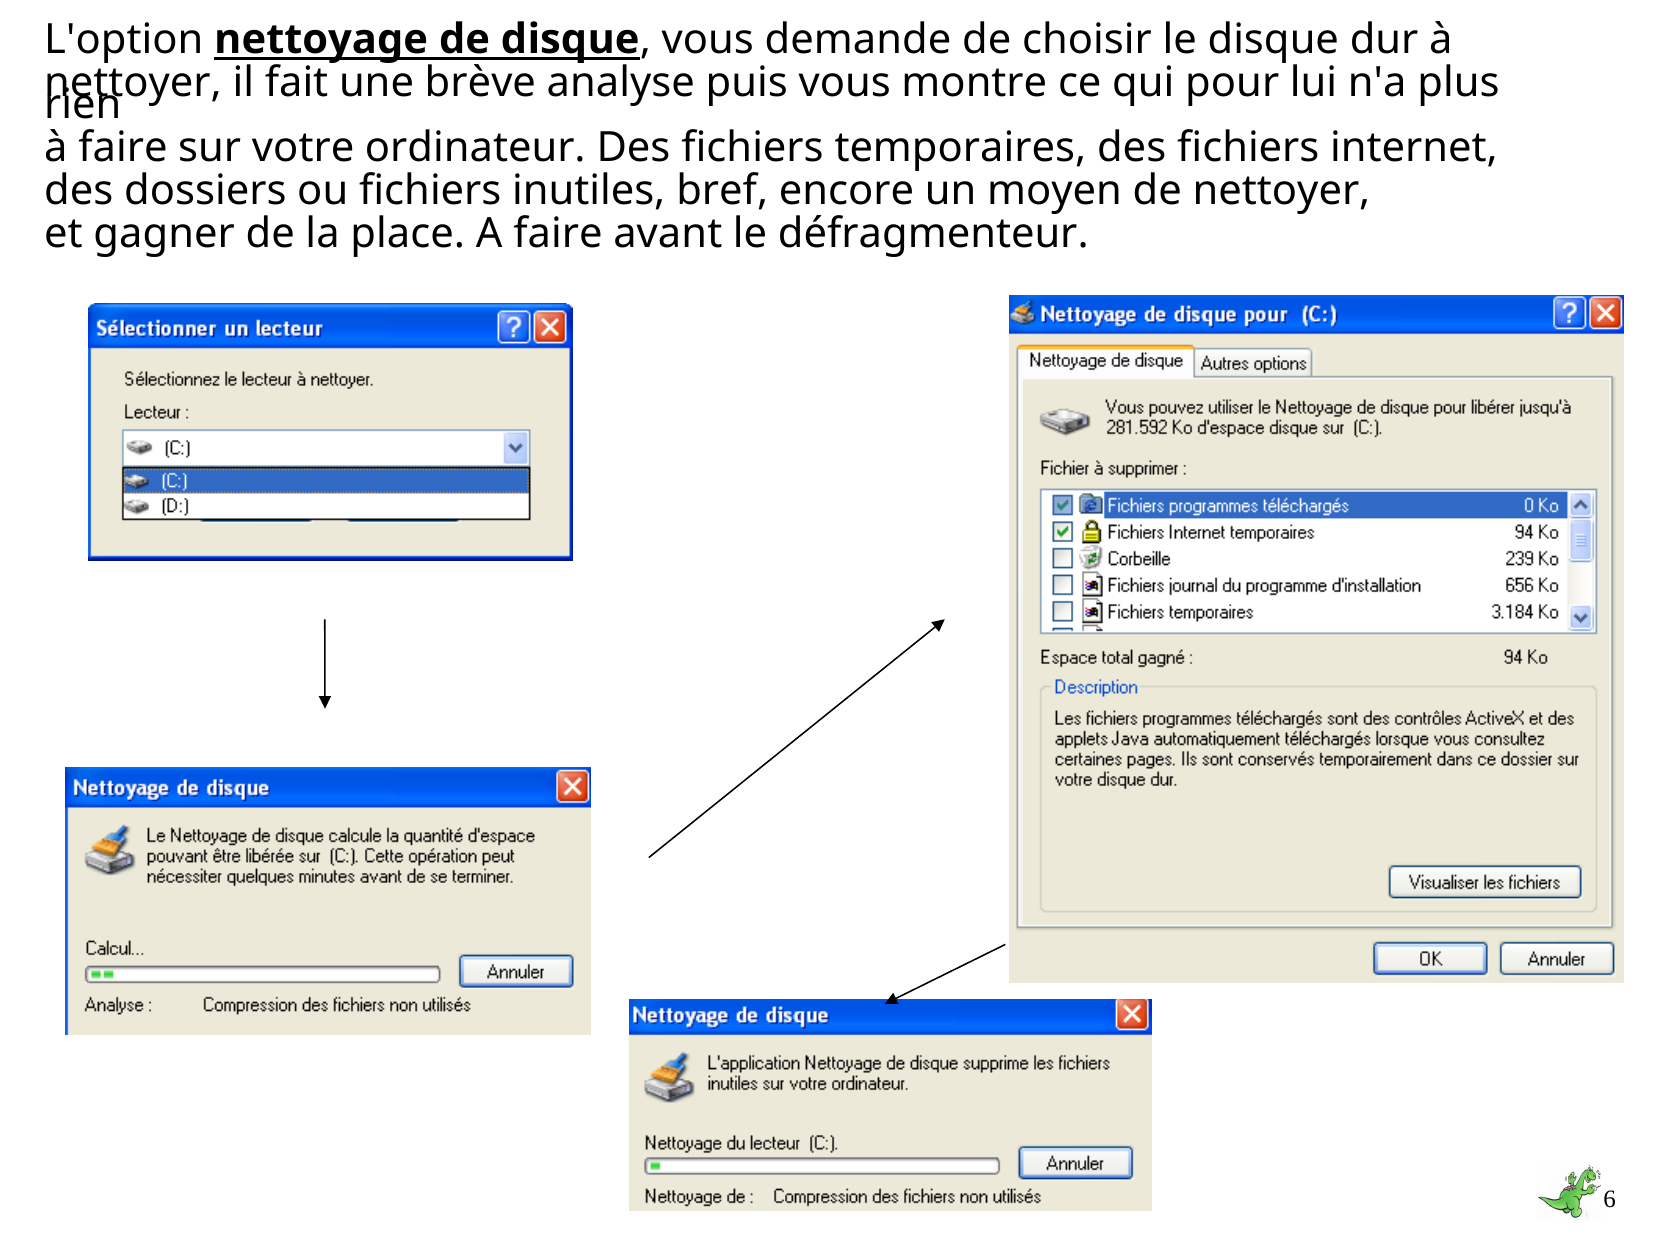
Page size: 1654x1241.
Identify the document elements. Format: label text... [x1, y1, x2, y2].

picture [629, 999, 1152, 1211]
text_box L'option nettoyage de disque, vous demande de choisir le disque dur à nettoyer, il fait une brève analyse puis vous montre ce qui pour lui n'a plus rien à faire sur votre ordinateur. Des fichiers temporaires, des fichiers internet, des dossiers ou fichiers inutiles, bref, encore un moyen de nettoyer, et gagner de la place. A faire avant le défragmenteur. [29, 29, 1595, 279]
picture [1537, 1163, 1601, 1220]
picture [1009, 295, 1624, 983]
picture [65, 767, 591, 1035]
text_box 6 [1603, 1186, 1632, 1213]
picture [88, 303, 573, 561]
